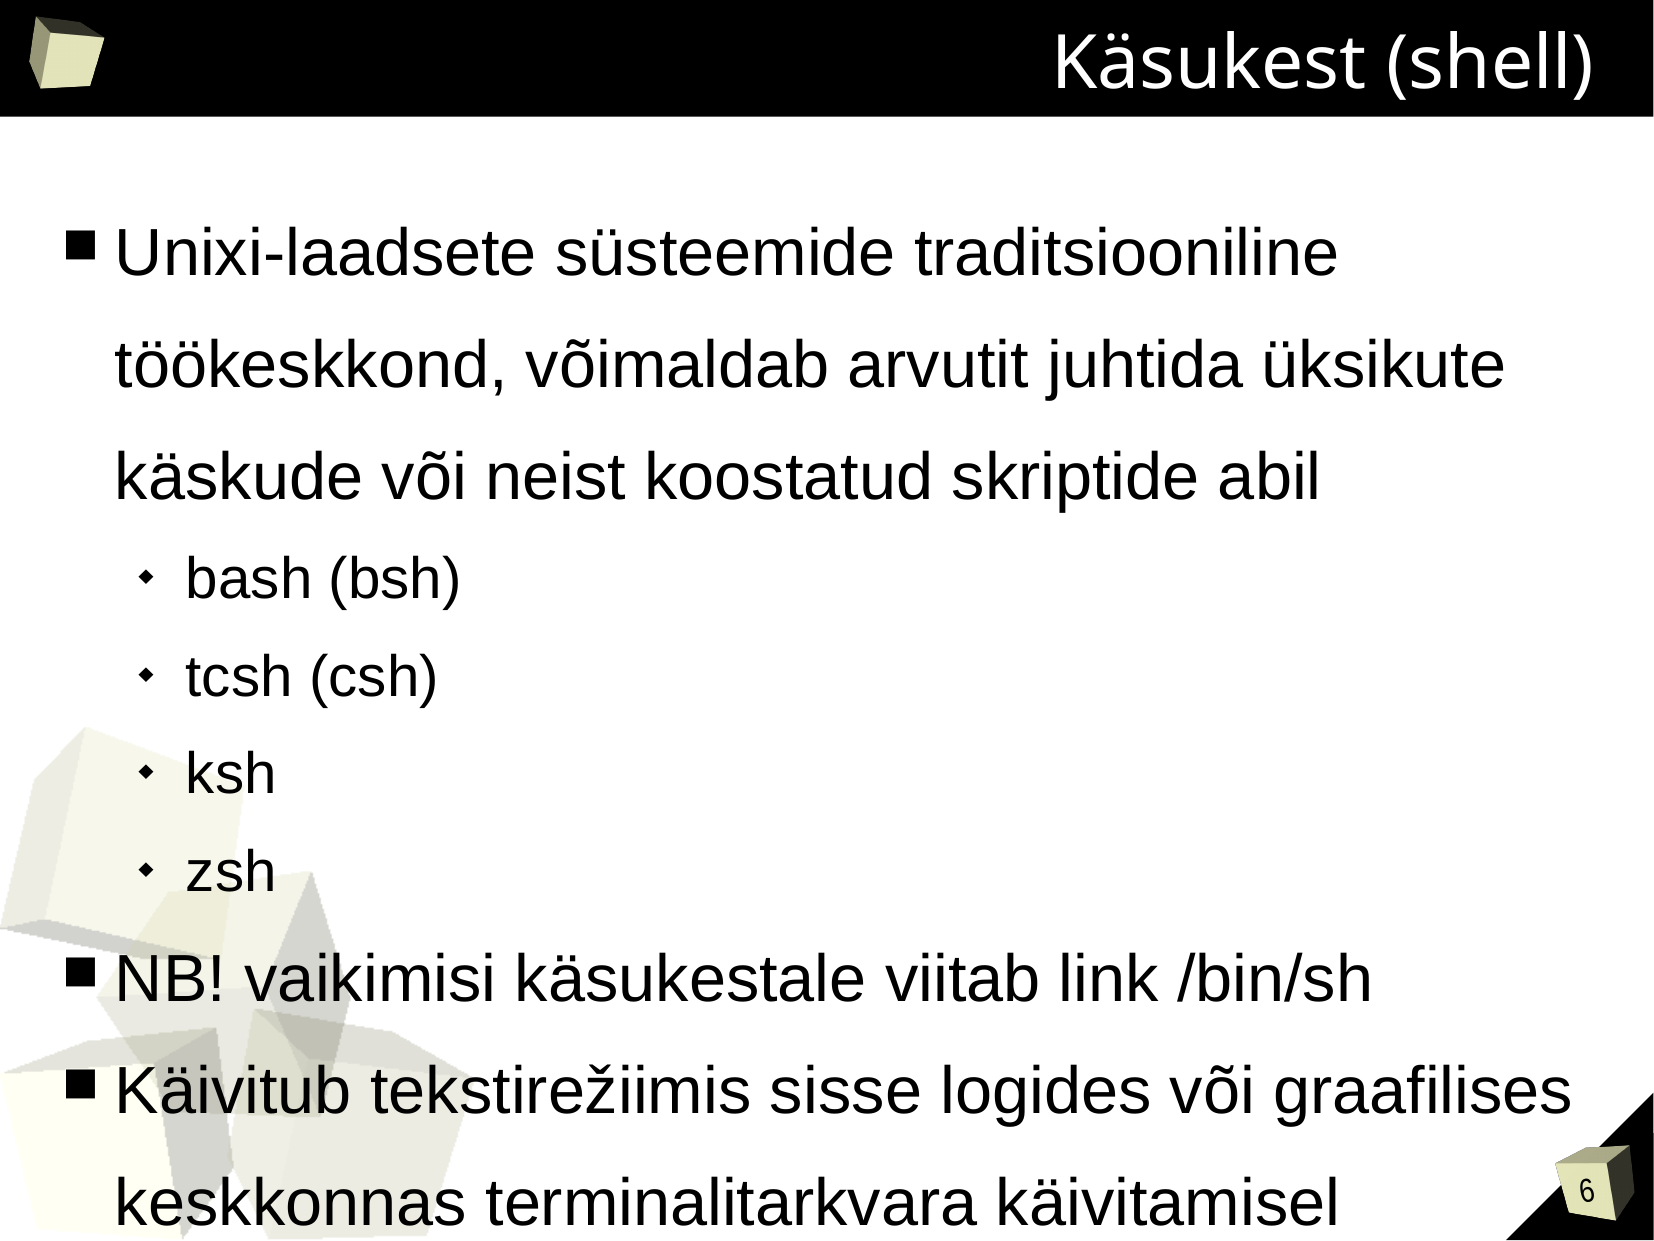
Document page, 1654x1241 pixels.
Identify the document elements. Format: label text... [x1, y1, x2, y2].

picture [0, 726, 477, 1241]
title Käsukest (shell) [118, 0, 1595, 119]
picture [295, 1214, 312, 1221]
picture [405, 1214, 421, 1221]
list Unixi-laadsete süsteemide traditsiooniline töökeskkond, võimaldab arvutit juhtida üksikute käskude või neist koostatud skriptide abil bash (bsh) tcsh (csh) ksh zsh NB! vaikimisi käsukestale viitab link /bin/sh Käivitub tekstirežiimis sisse logides või graafilises keskkonnas terminalitarkvara käivitamisel [44, 177, 1611, 1214]
